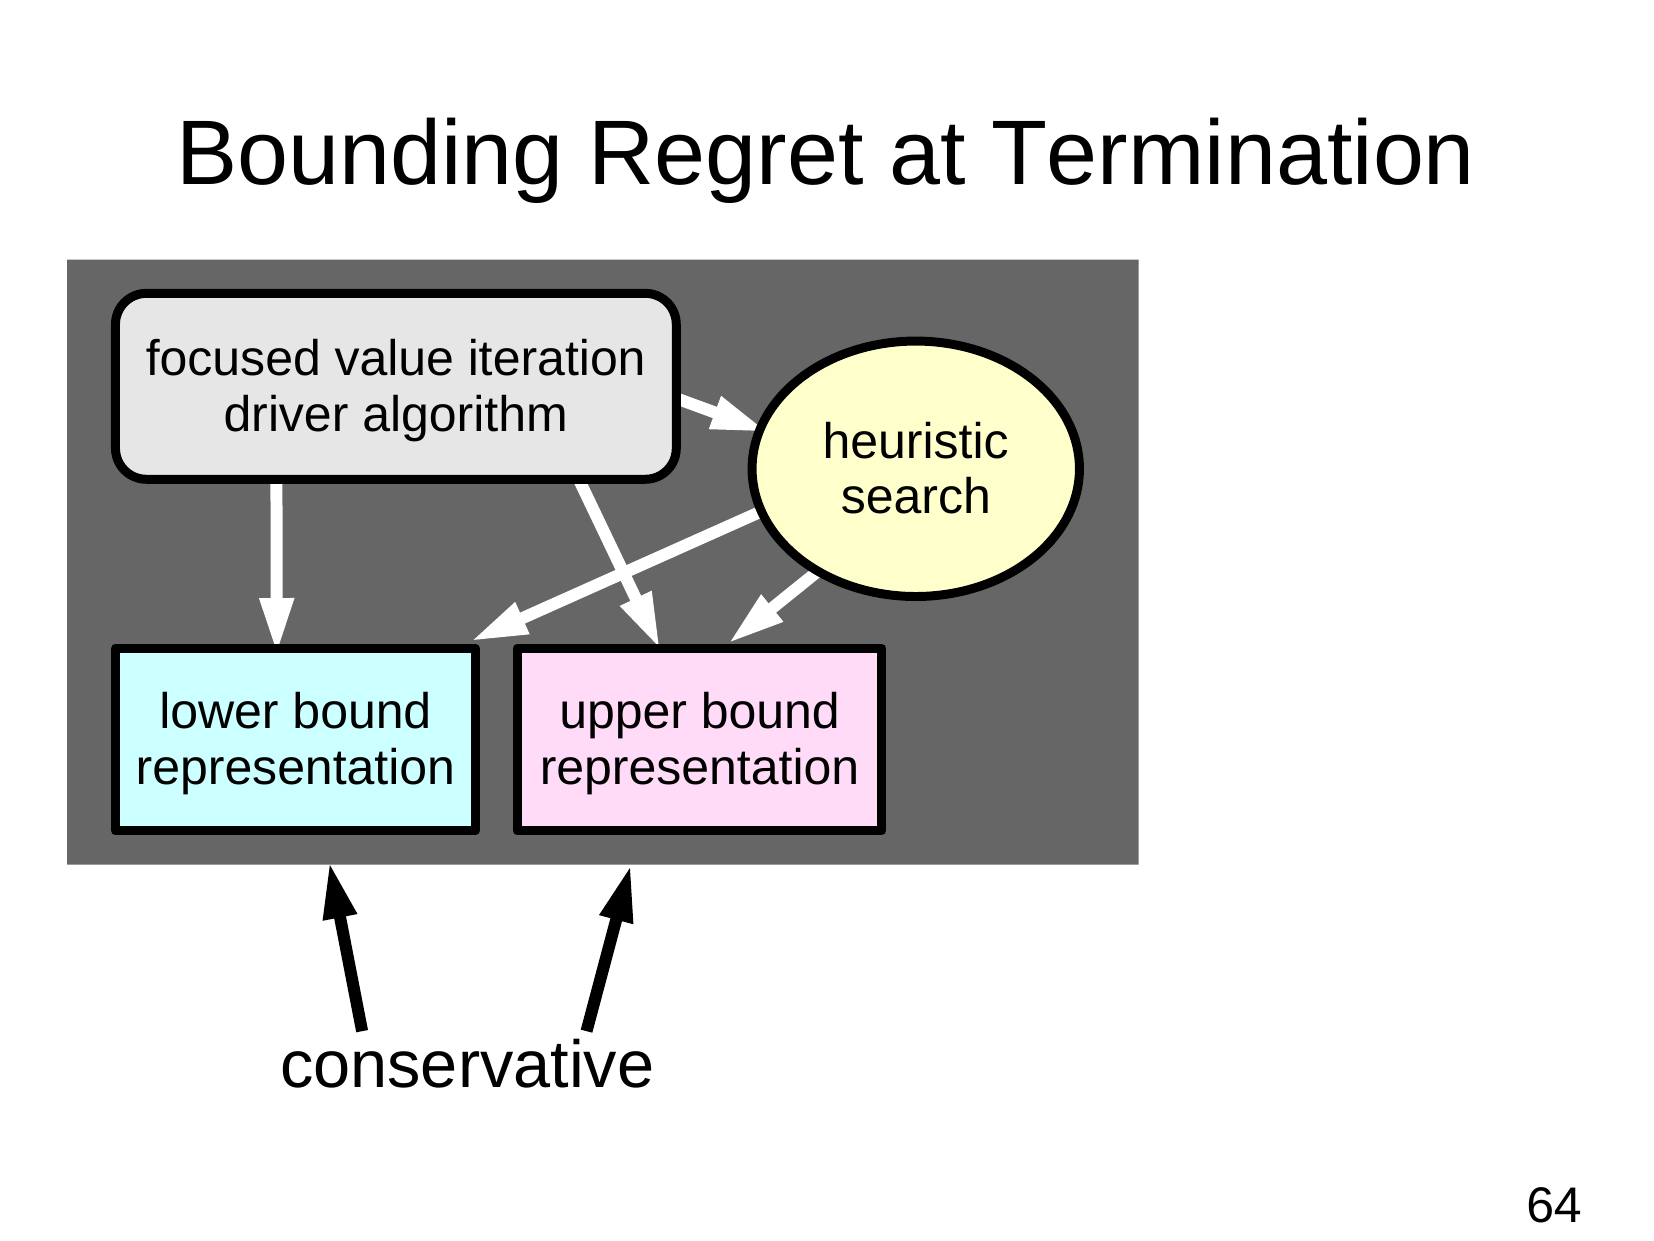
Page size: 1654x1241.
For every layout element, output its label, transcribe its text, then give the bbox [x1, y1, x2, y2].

text_box focused value iteration driver algorithm [115, 293, 677, 480]
text_box heuristic search [752, 341, 1080, 597]
text_box upper bound representation [517, 648, 882, 831]
text_box conservative [265, 1019, 671, 1109]
title Bounding Regret at Termination [82, 56, 1571, 250]
text_box lower bound representation [115, 648, 476, 831]
text_box [67, 259, 1139, 865]
